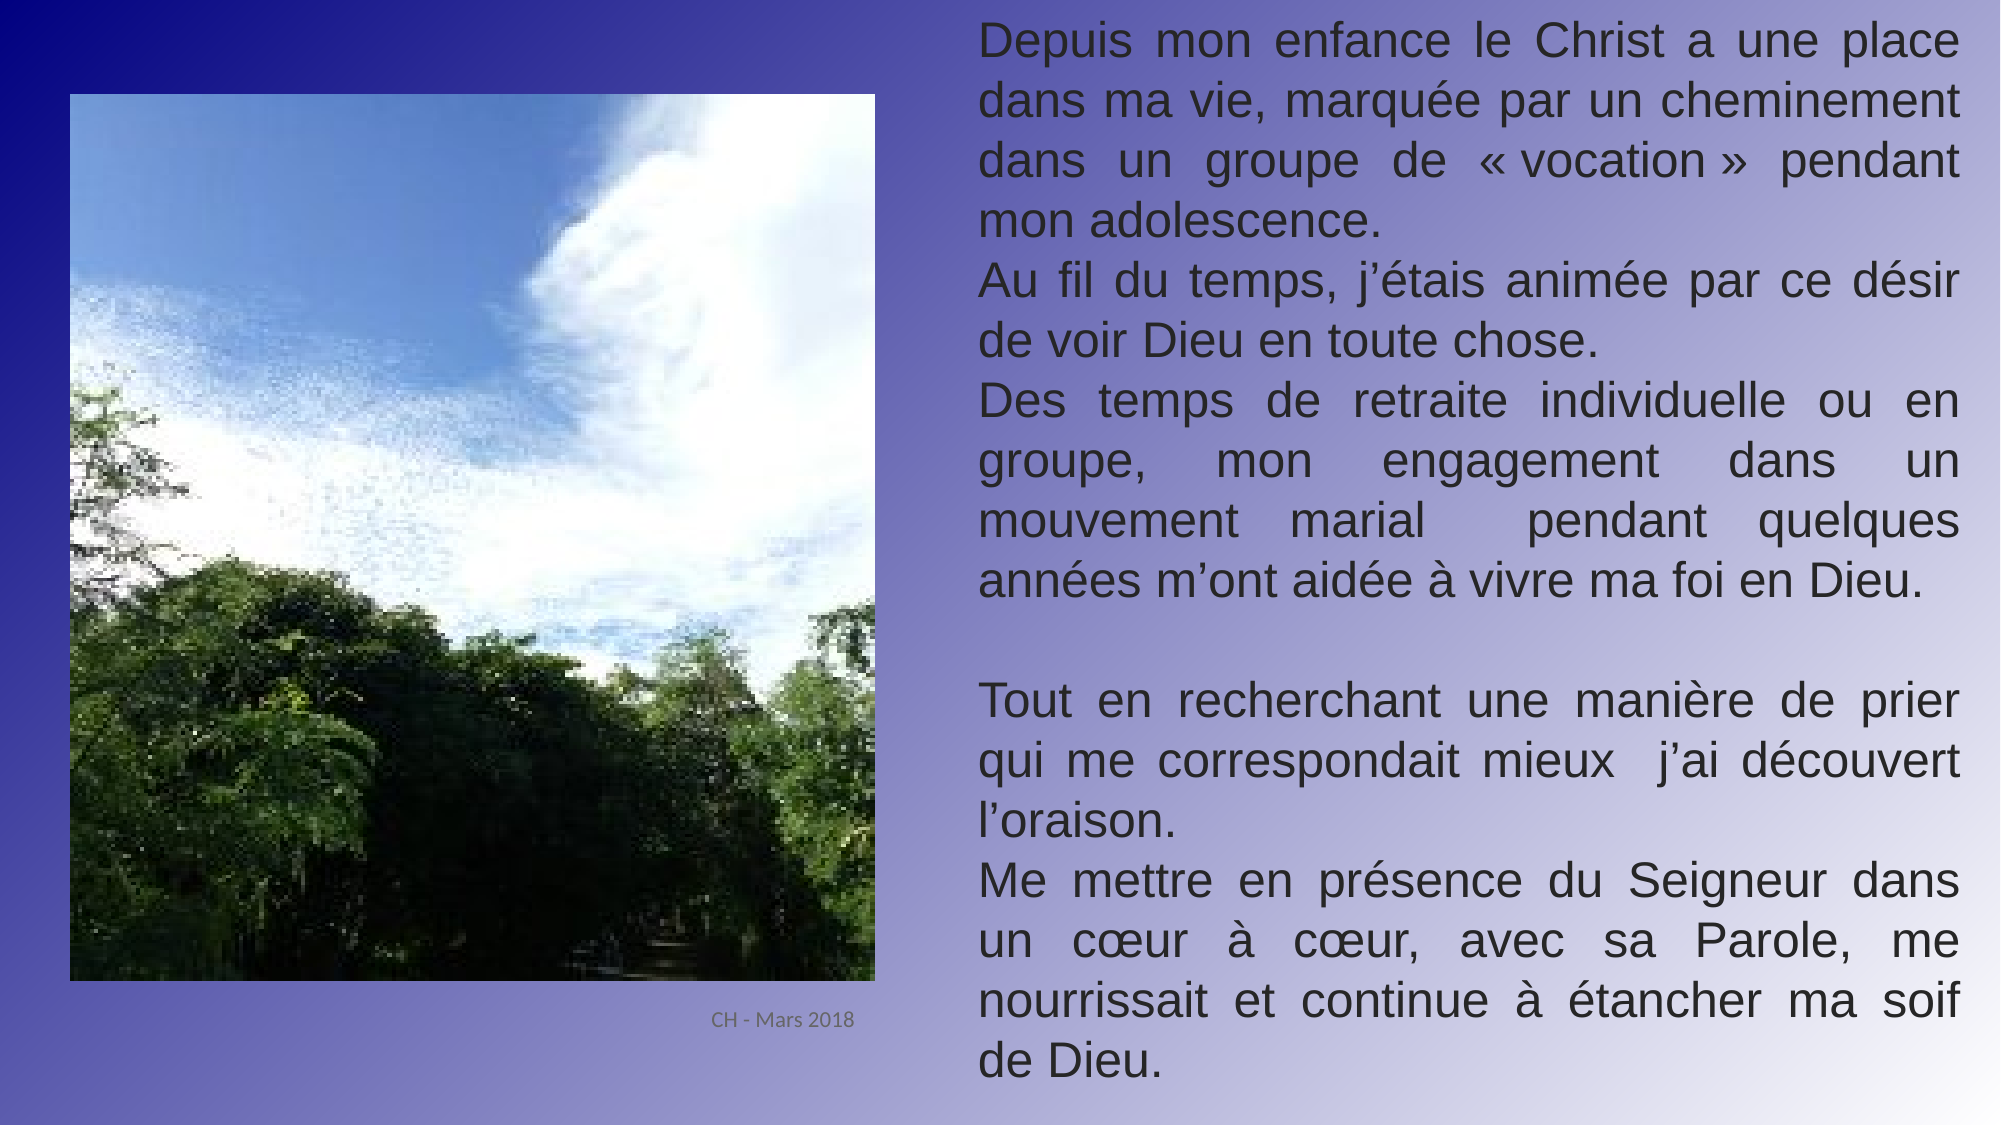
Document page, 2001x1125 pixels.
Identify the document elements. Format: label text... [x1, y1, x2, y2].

picture [70, 94, 875, 981]
text_box Depuis mon enfance le Christ a une place dans ma vie, marquée par un cheminement dans un groupe de « vocation » pendant mon adolescence. Au fil du temps, j’étais animée par ce désir de voir Dieu en toute chose. Des temps de retraite individuelle ou en groupe, mon engagement dans un mouvement marial pendant quelques années m’ont aidée à vivre ma foi en Dieu. Tout en recherchant une manière de prier qui me correspondait mieux j’ai découvert l’oraison. Me mettre en présence du Seigneur dans un cœur à cœur, avec sa Parole, me nourrissait et continue à étancher ma soif de Dieu. [963, 0, 1976, 1125]
text_box CH - Mars 2018 [696, 997, 871, 1040]
